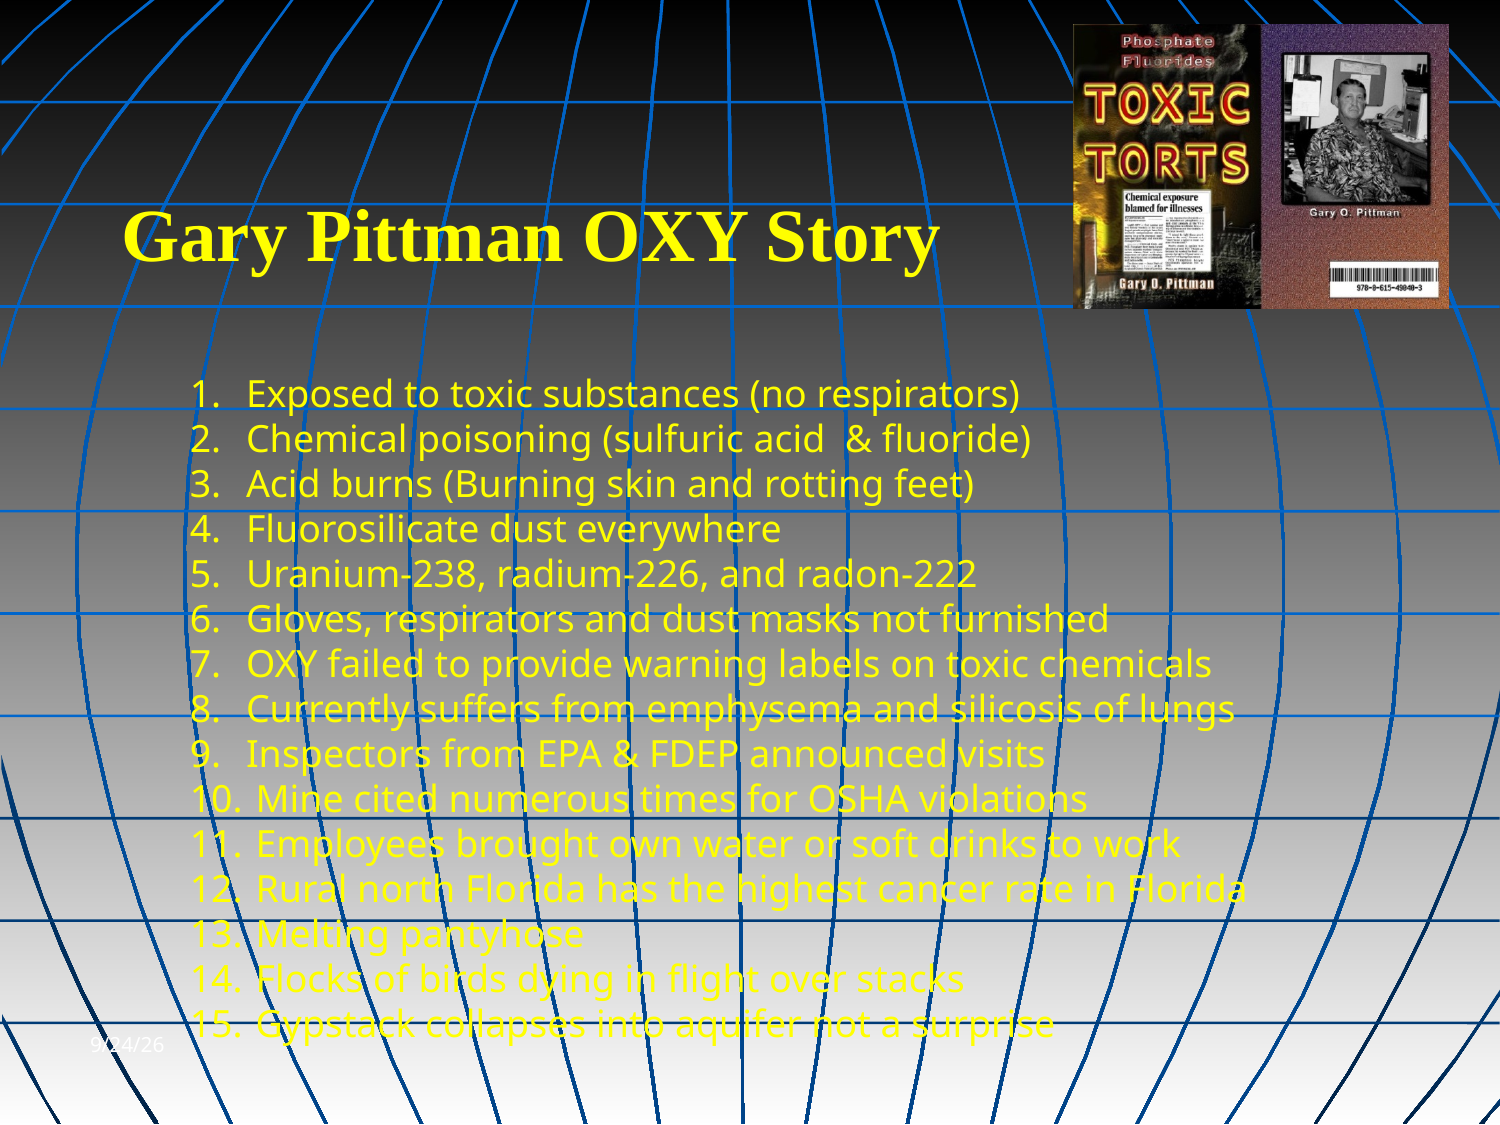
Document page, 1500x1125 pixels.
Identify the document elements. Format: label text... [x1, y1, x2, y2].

title Gary Pittman OXY Story [75, 149, 988, 313]
picture [1073, 24, 1449, 309]
text_box Exposed to toxic substances (no respirators) Chemical poisoning (sulfuric acid & fluoride) Acid burns (Burning skin and rotting feet) Fluorosilicate dust everywhere Uranium-238, radium-226, and radon-222 Gloves, respirators and dust masks not furnished OXY failed to provide warning labels on toxic chemicals Currently suffers from emphysema and silicosis of lungs Inspectors from EPA & FDEP announced visits Mine cited numerous times for OSHA violations Employees brought own water or soft drinks to work Rural north Florida has the highest cancer rate in Florida Melting pantyhose Flocks of birds dying in flight over stacks Gypstack collapses into aquifer not a surprise [174, 362, 1408, 1098]
slide_number 6/27/17 [75, 1024, 425, 1100]
